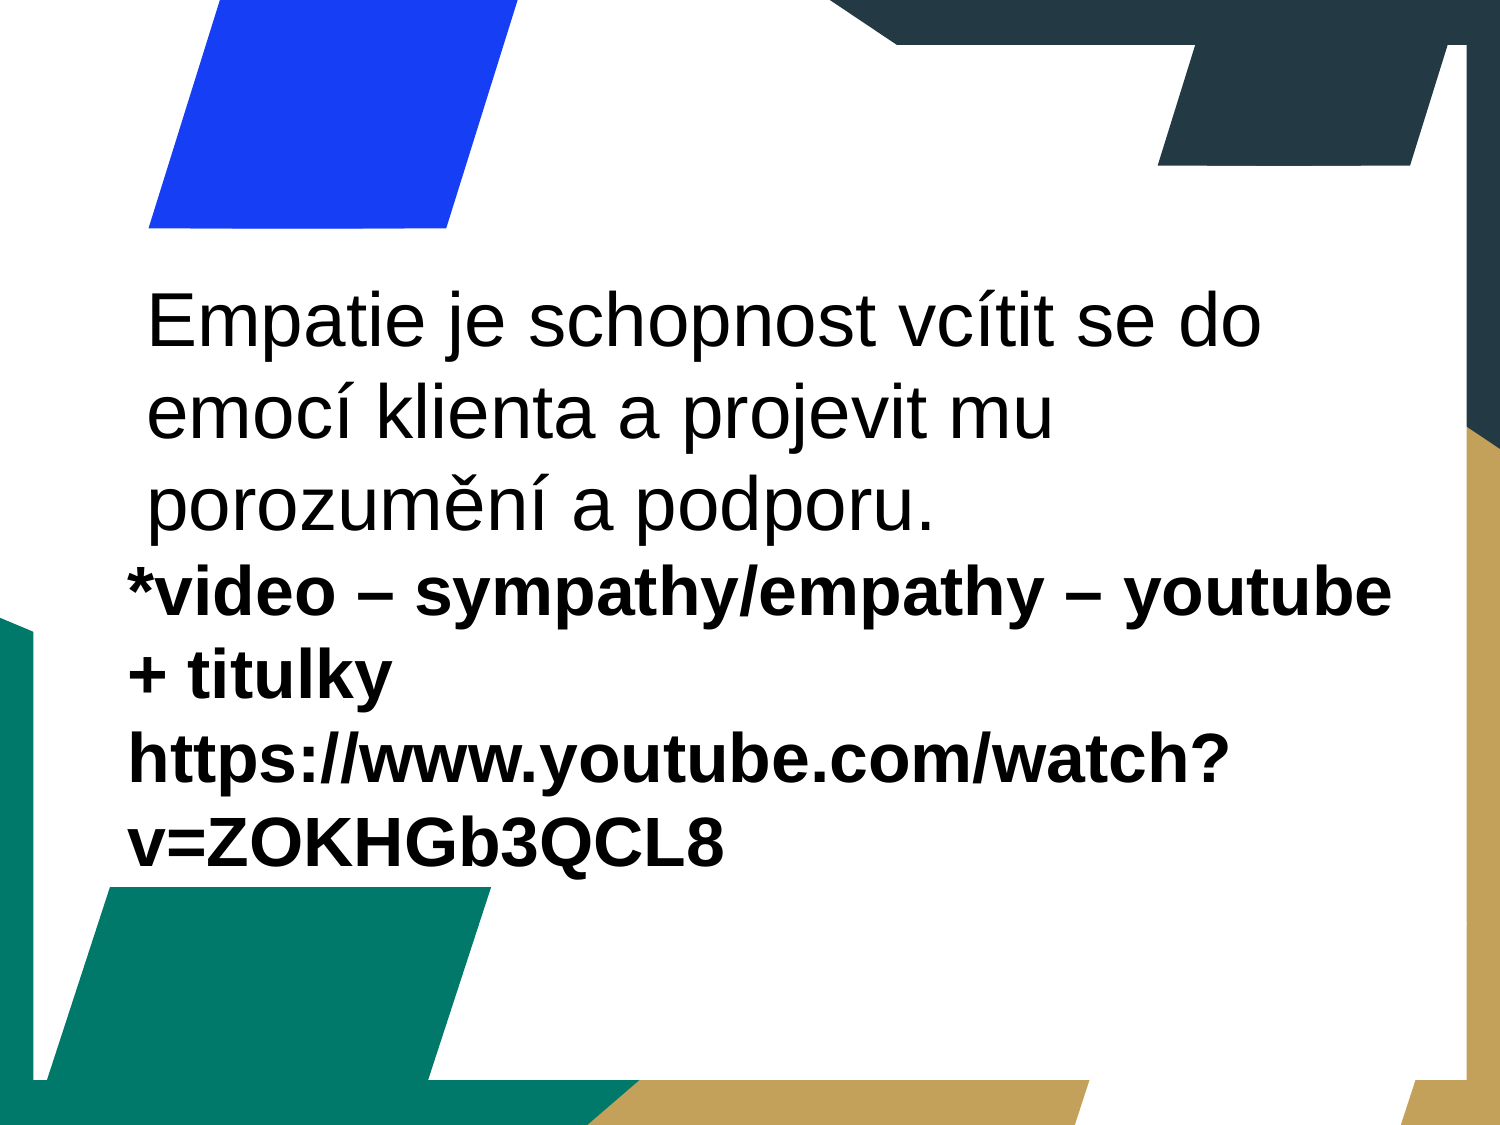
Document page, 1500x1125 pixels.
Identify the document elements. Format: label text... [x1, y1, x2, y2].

title [75, 45, 1425, 233]
list Empatie je schopnost vcítit se do emocí klienta a projevit mu porozumění a podporu. *video – sympathy/empathy – youtube + titulky https://www.youtube.com/watch?v=ZOKHGb3QCL8 [75, 262, 1425, 1005]
